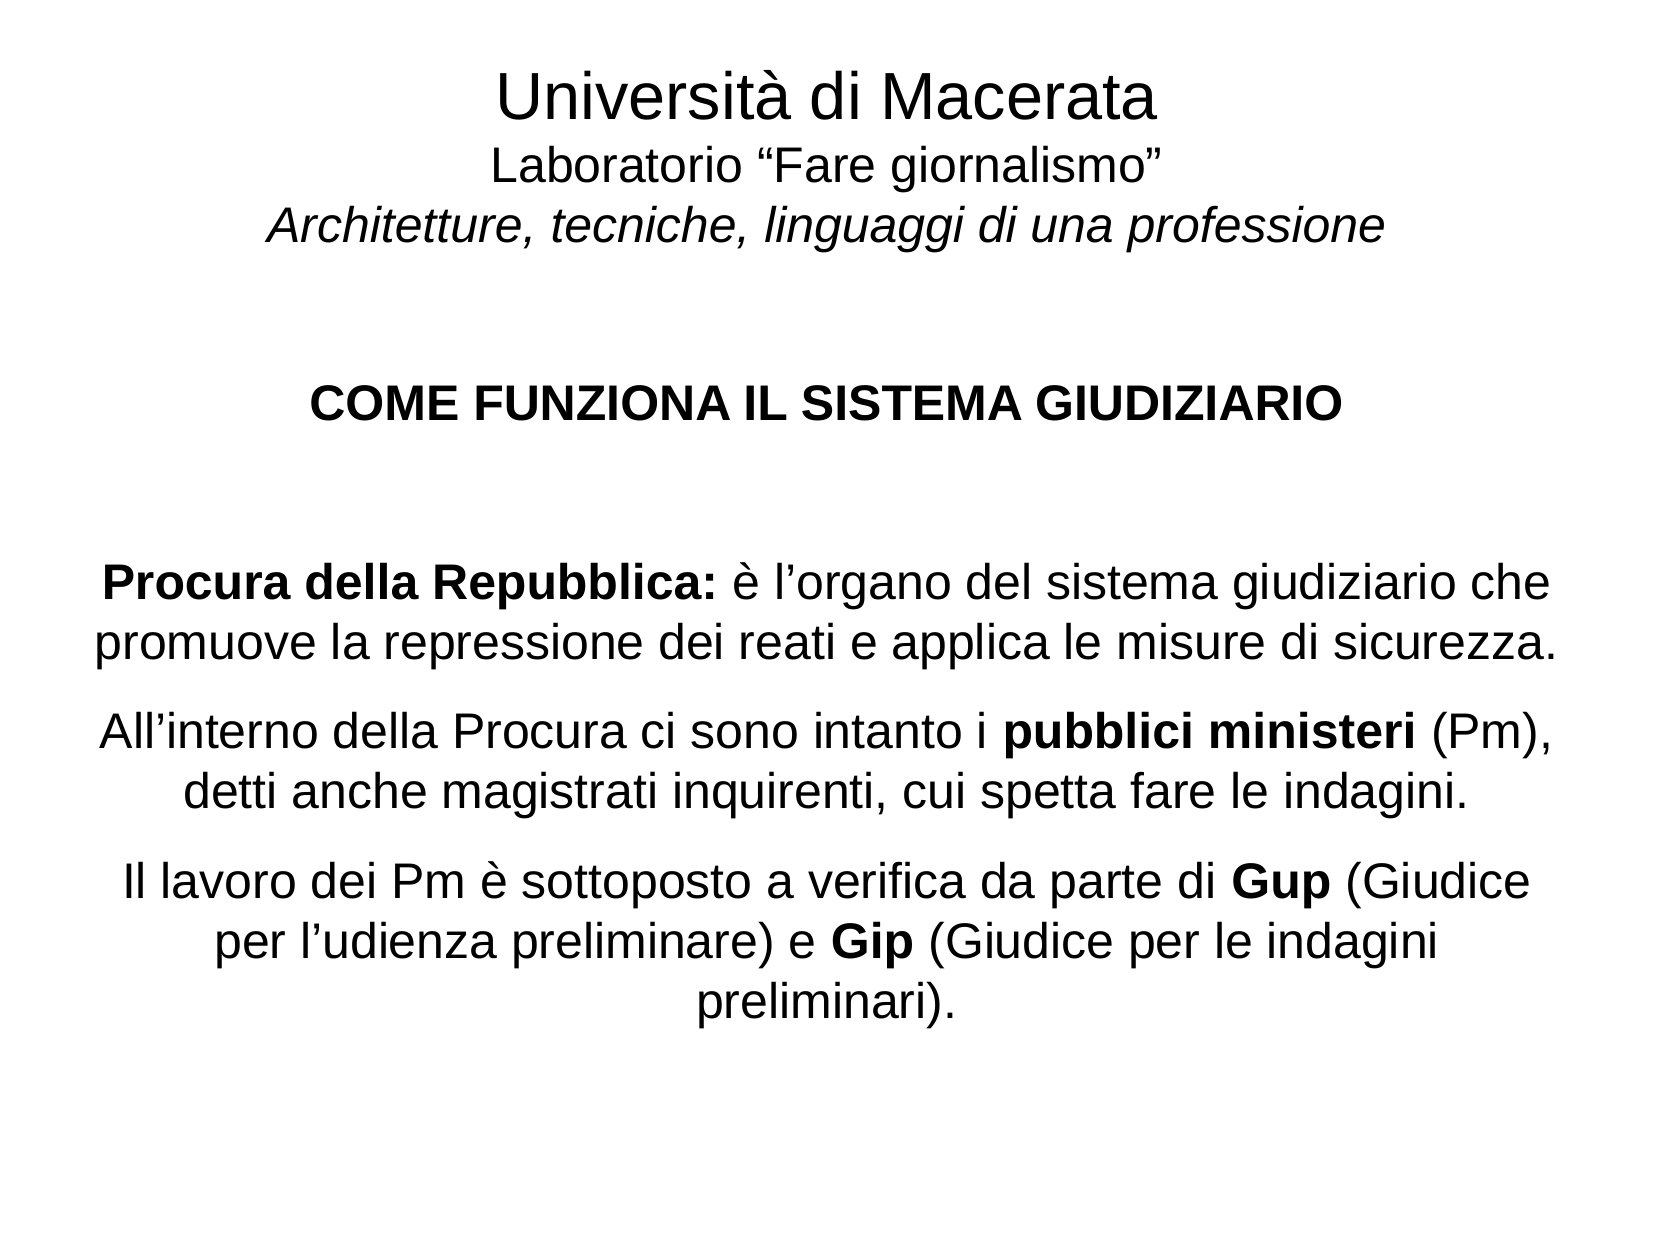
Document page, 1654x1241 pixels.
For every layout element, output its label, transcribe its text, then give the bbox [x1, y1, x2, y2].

subtitle COME FUNZIONA IL SISTEMA GIUDIZIARIO Procura della Repubblica: è l’organo del sistema giudiziario che promuove la repressione dei reati e applica le misure di sicurezza. All’interno della Procura ci sono intanto i pubblici ministeri (Pm), detti anche magistrati inquirenti, cui spetta fare le indagini. Il lavoro dei Pm è sottoposto a verifica da parte di Gup (Giudice per l’udienza preliminare) e Gip (Giudice per le indagini preliminari). [82, 290, 1571, 1109]
title Università di Macerata Laboratorio “Fare giornalismo” Architetture, tecniche, linguaggi di una professione [82, 49, 1571, 257]
